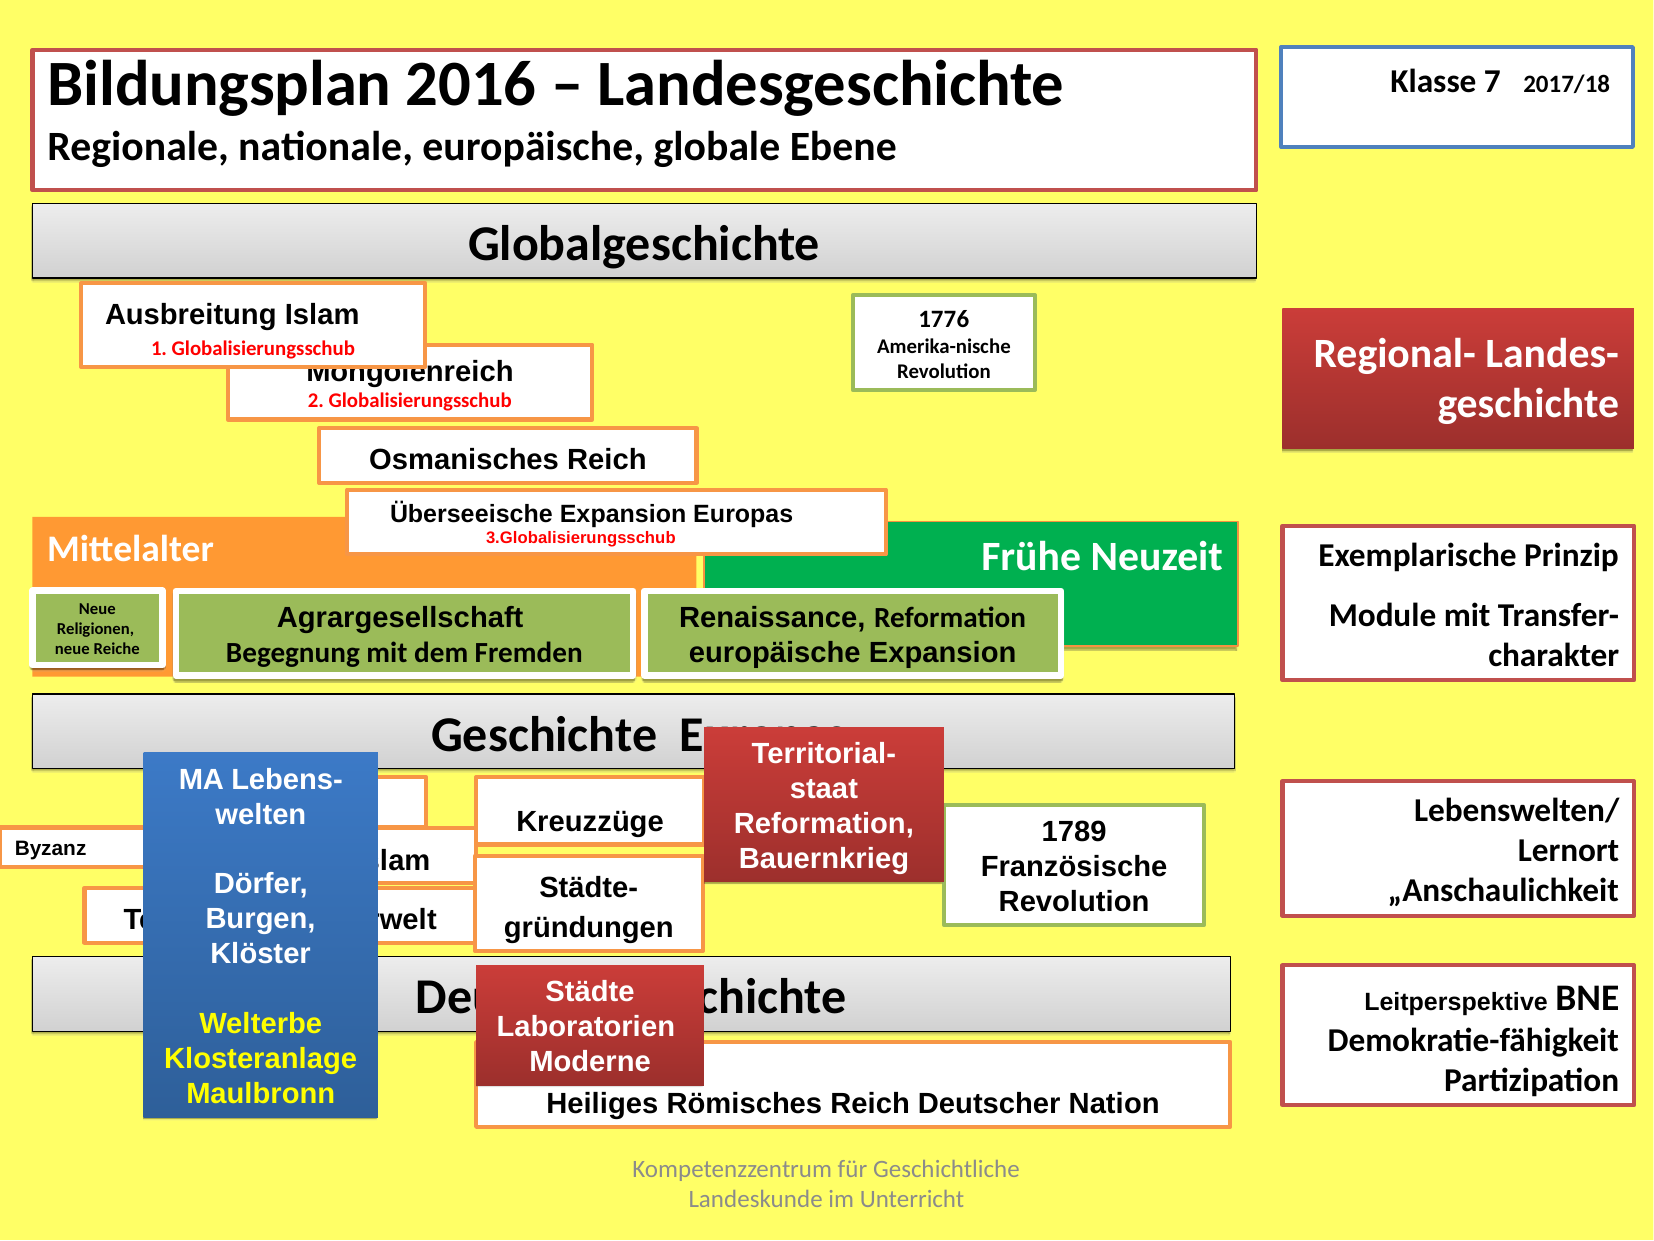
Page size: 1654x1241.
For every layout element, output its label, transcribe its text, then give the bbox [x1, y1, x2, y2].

text_box Osmanisches Reich [319, 428, 697, 484]
text_box Ausbreitung Islam 1. Globalisierungsschub [81, 283, 426, 367]
text_box Deutsche Geschichte [32, 956, 143, 1032]
text_box Klasse 7 2017/18 [1281, 47, 1633, 147]
text_box Geschichte Europas [32, 693, 1235, 769]
text_box Mittelalter [32, 516, 697, 677]
text_box Exemplarische Prinzip Module mit Transfer-charakter [1282, 525, 1634, 681]
text_box Kreuzzüge [476, 777, 704, 845]
text_box Territorial-staat Reformation, Bauernkrieg [704, 727, 944, 882]
text_box Städte Laboratorien Moderne [476, 965, 704, 1086]
text_box 1789 Französische Revolution [943, 805, 1205, 925]
text_box 1776 Amerika-nische Revolution [852, 295, 1035, 390]
text_box Leitperspektive BNE Demokratie-fähigkeit Partizipation [1282, 965, 1634, 1106]
footer Kompetenzzentrum für Geschichtliche Landeskunde im Unterricht [564, 1149, 1089, 1216]
text_box Agrargesellschaft Begegnung mit dem Fremden [175, 590, 634, 676]
text_box Renaissance, Reformation europäische Expansion [644, 590, 1062, 676]
text_box Regional- Landes-geschichte [1282, 308, 1634, 449]
text_box Globalgeschichte [32, 203, 1257, 279]
text_box Frankenreich [378, 777, 427, 828]
text_box MA Lebens-welten Dörfer, Burgen, Klöster Welterbe Klosteranlage Maulbronn [143, 752, 378, 1118]
text_box Deutsche Geschichte [378, 956, 1231, 1032]
text_box Lebenswelten/ Lernort „Anschaulichkeit [1282, 781, 1634, 916]
text_box Neue Religionen, neue Reiche [32, 590, 163, 666]
text_box Frühe Neuzeit [704, 521, 1238, 647]
text_box Städte- gründungen [474, 855, 703, 951]
text_box Mongolenreich 2. Globalisierungsschub [227, 344, 593, 420]
text_box Heiliges Römisches Reich Deutscher Nation [476, 1042, 1231, 1127]
text_box Überseeische Expansion Europas 3.Globalisierungsschub [347, 489, 886, 555]
text_box Byzanz [0, 827, 143, 868]
text_box Teilung Mittelmeerwelt [378, 887, 474, 943]
title Bildungsplan 2016 – Landesgeschichte Regionale, nationale, europäische, globale Ebene [32, 49, 1257, 191]
text_box Ausbreitung Islam [378, 828, 477, 884]
text_box Teilung Mittelmeerwelt [84, 887, 143, 943]
